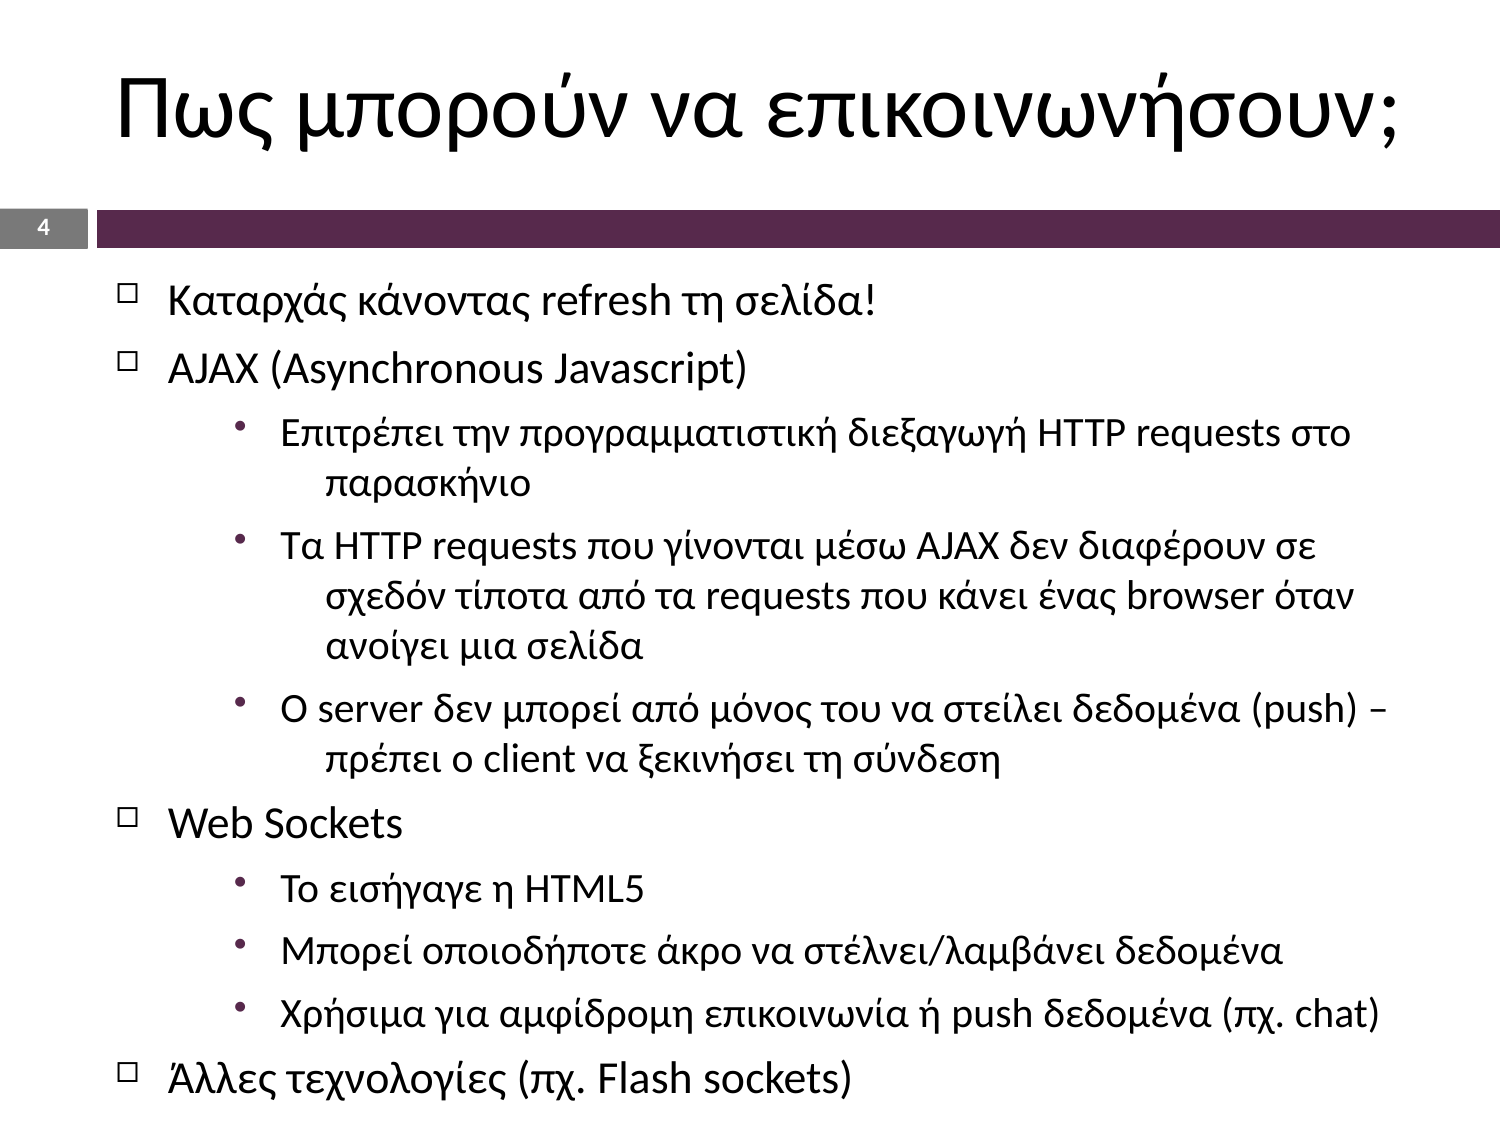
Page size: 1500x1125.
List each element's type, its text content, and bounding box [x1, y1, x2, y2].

list Καταρχάς κάνοντας refresh τη σελίδα! AJAX (Asynchronous Javascript) Επιτρέπει την προγραμματιστική διεξαγωγή HTTP requests στο παρασκήνιο Τα HTTP requests που γίνονται μέσω AJAX δεν διαφέρουν σε σχεδόν τίποτα από τα requests που κάνει ένας browser όταν ανοίγει μια σελίδα Ο server δεν μπορεί από μόνος του να στείλει δεδομένα (push) – πρέπει ο client να ξεκινήσει τη σύνδεση Web Sockets Το εισήγαγε η HTML5 Μπορεί οποιοδήποτε άκρο να στέλνει/λαμβάνει δεδομένα Χρήσιμα για αμφίδρομη επικοινωνία ή push δεδομένα (πχ. chat) Άλλες τεχνολογίες (πχ. Flash sockets) [100, 262, 1438, 1125]
title Πως μπορούν να επικοινωνήσουν; [100, 19, 1438, 182]
text_box 4 [0, 208, 88, 249]
